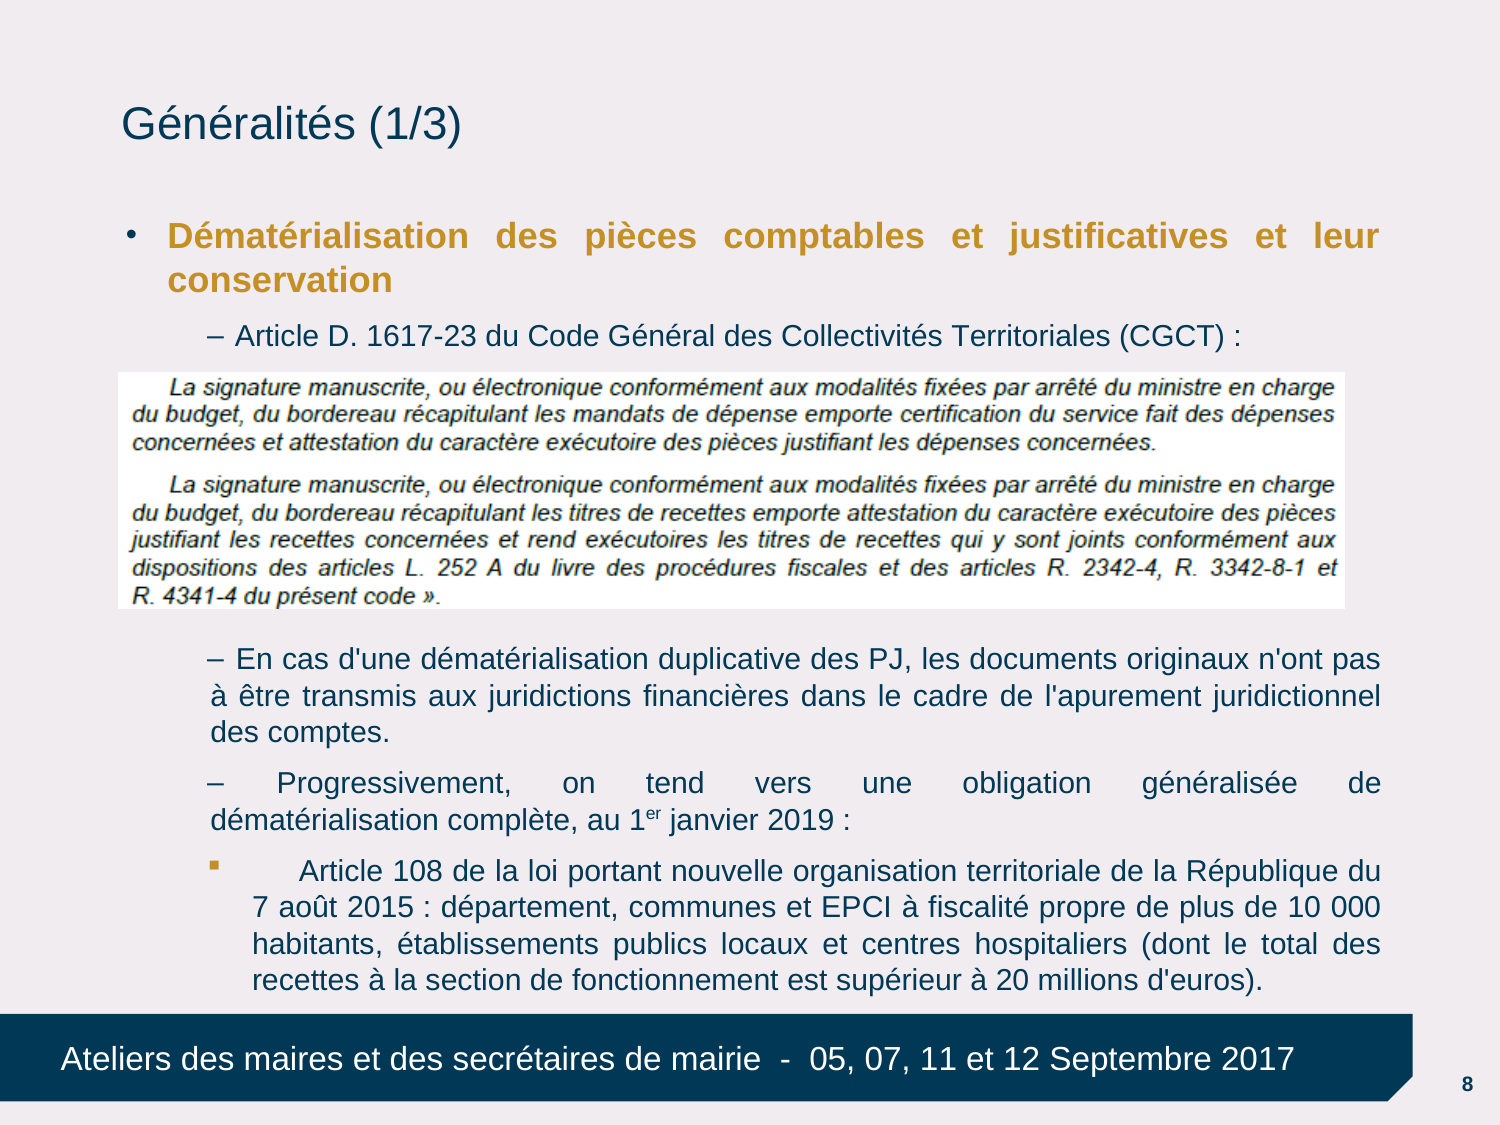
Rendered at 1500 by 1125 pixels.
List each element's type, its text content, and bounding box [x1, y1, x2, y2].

title Généralités (1/3) [121, 68, 1438, 180]
list Dématérialisation des pièces comptables et justificatives et leur conservation Article D. 1617-23 du Code Général des Collectivités Territoriales (CGCT) : En cas d'une dématérialisation duplicative des PJ, les documents originaux n'ont pas à être transmis aux juridictions financières dans le cadre de l'apurement juridictionnel des comptes. Progressivement, on tend vers une obligation généralisée de dématérialisation complète, au 1er janvier 2019 : Article 108 de la loi portant nouvelle organisation territoriale de la République du 7 août 2015 : département, communes et EPCI à fiscalité propre de plus de 10 000 habitants, établissements publics locaux et centres hospitaliers (dont le total des recettes à la section de fonctionnement est supérieur à 20 millions d'euros). [125, 212, 1382, 1004]
picture [118, 372, 1345, 609]
